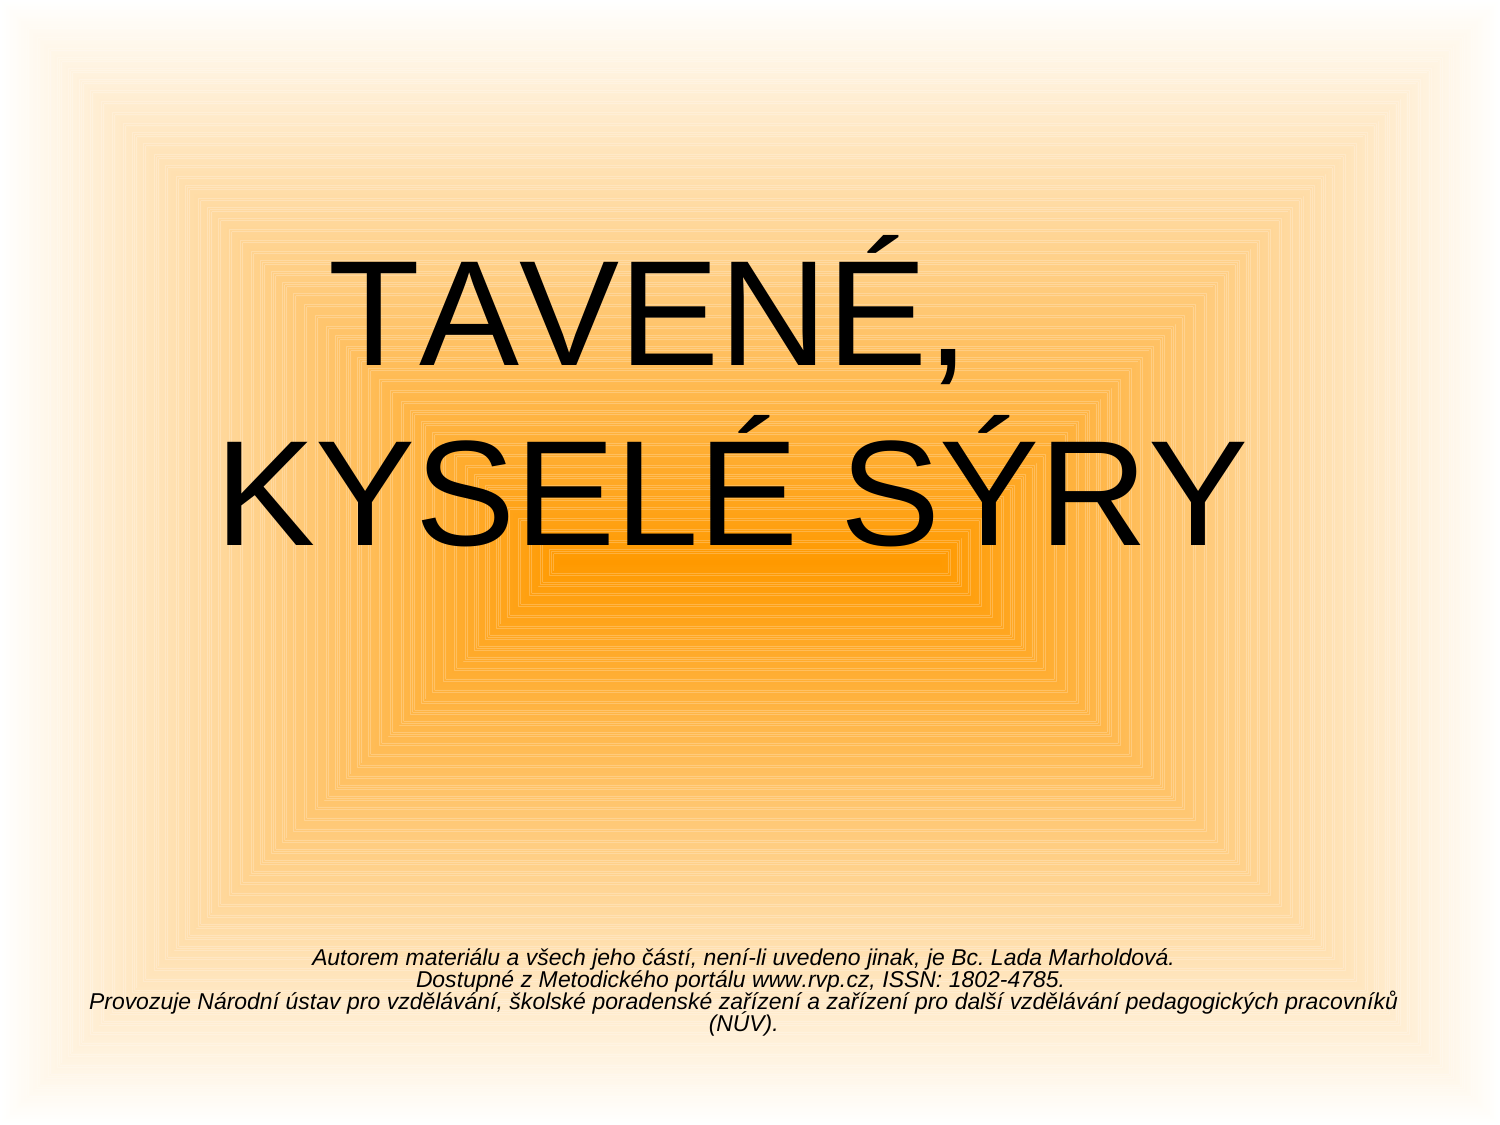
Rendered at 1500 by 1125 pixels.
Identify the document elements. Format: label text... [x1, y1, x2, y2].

text_box Autorem materiálu a všech jeho částí, není-li uvedeno jinak, je Bc. Lada Marholdová. Dostupné z Metodického portálu www.rvp.cz, ISSN: 1802-4785. Provozuje Národní ústav pro vzdělávání, školské poradenské zařízení a zařízení pro další vzdělávání pedagogických pracovníků (NÚV). [64, 940, 1424, 1072]
text_box TAVENÉ, KYSELÉ SÝRY [194, 207, 1271, 584]
